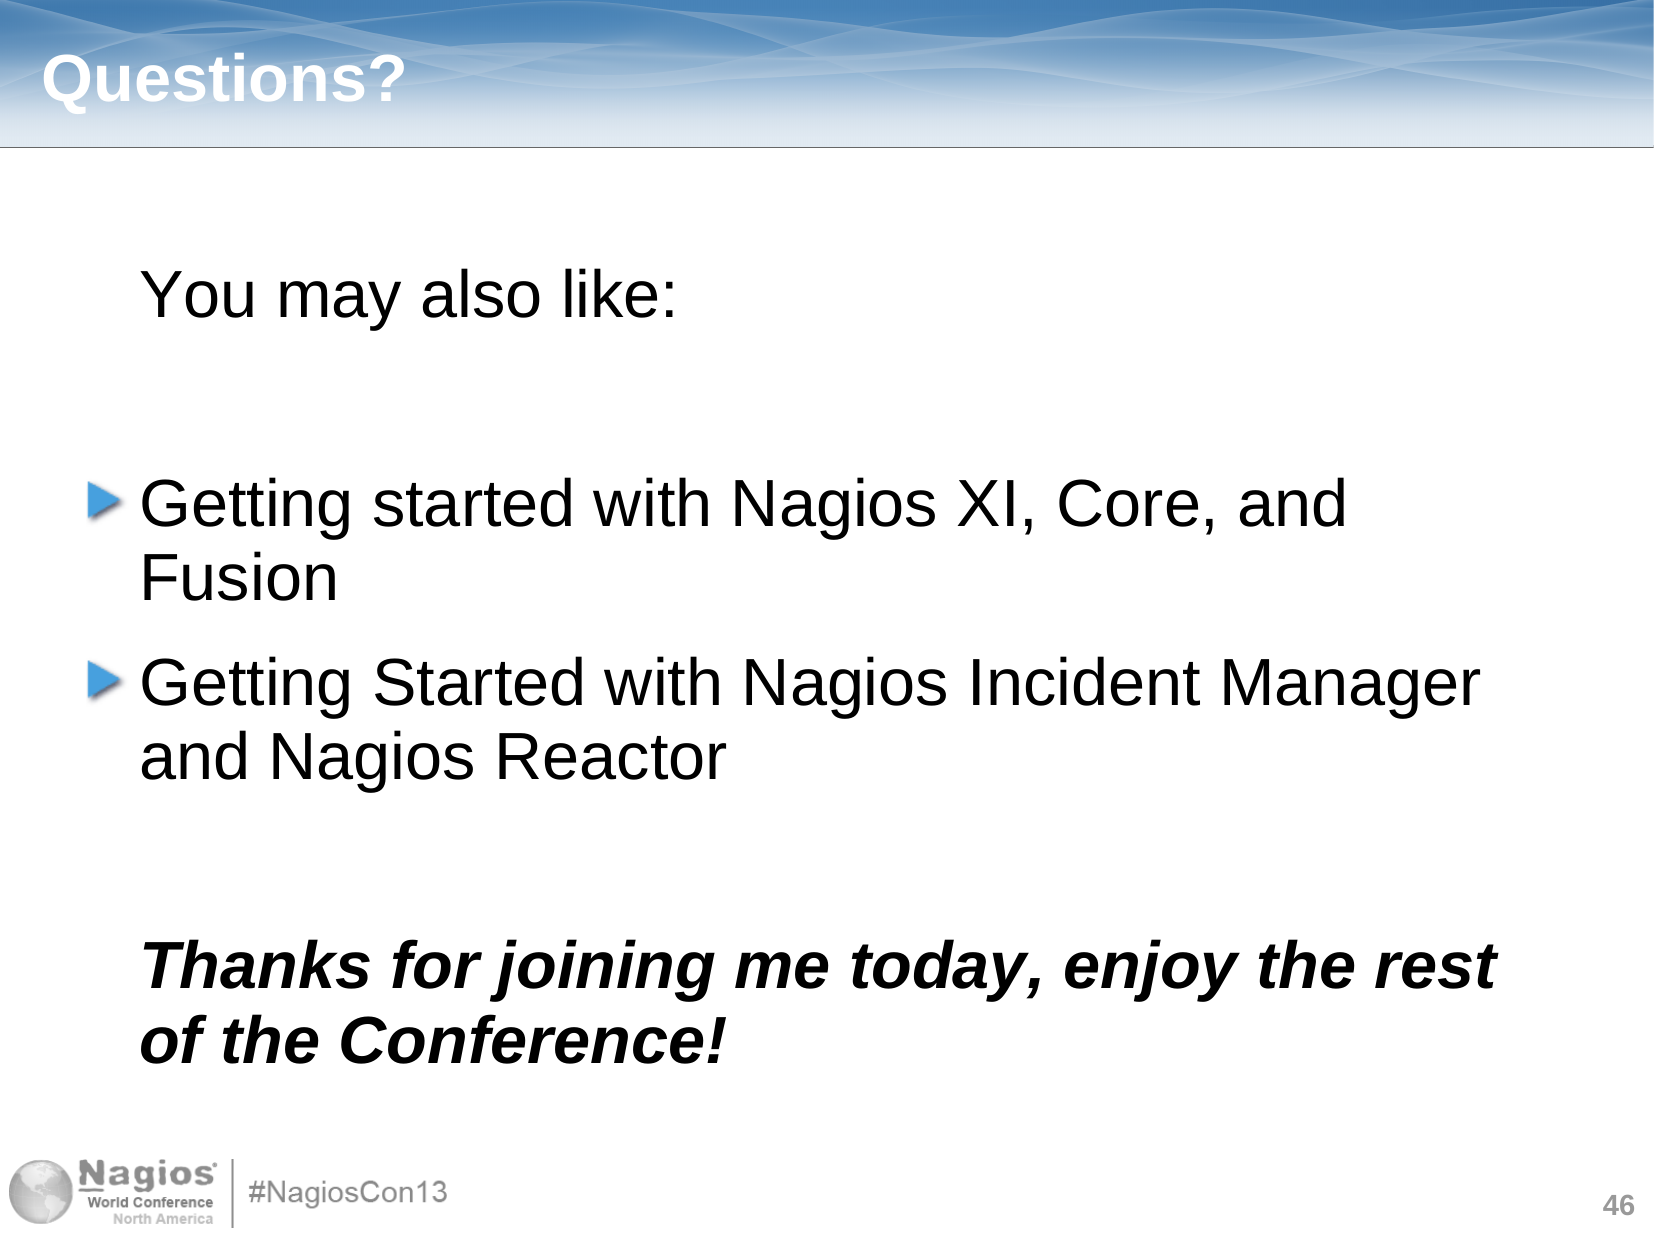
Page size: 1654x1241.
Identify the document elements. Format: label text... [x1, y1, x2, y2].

picture [9, 1159, 453, 1228]
title Questions? [41, 29, 1248, 127]
list You may also like: Getting started with Nagios XI, Core, and Fusion Getting Started with Nagios Incident Manager and Nagios Reactor Thanks for joining me today, enjoy the rest of the Conference! [68, 152, 1557, 1076]
picture [0, 0, 1654, 147]
